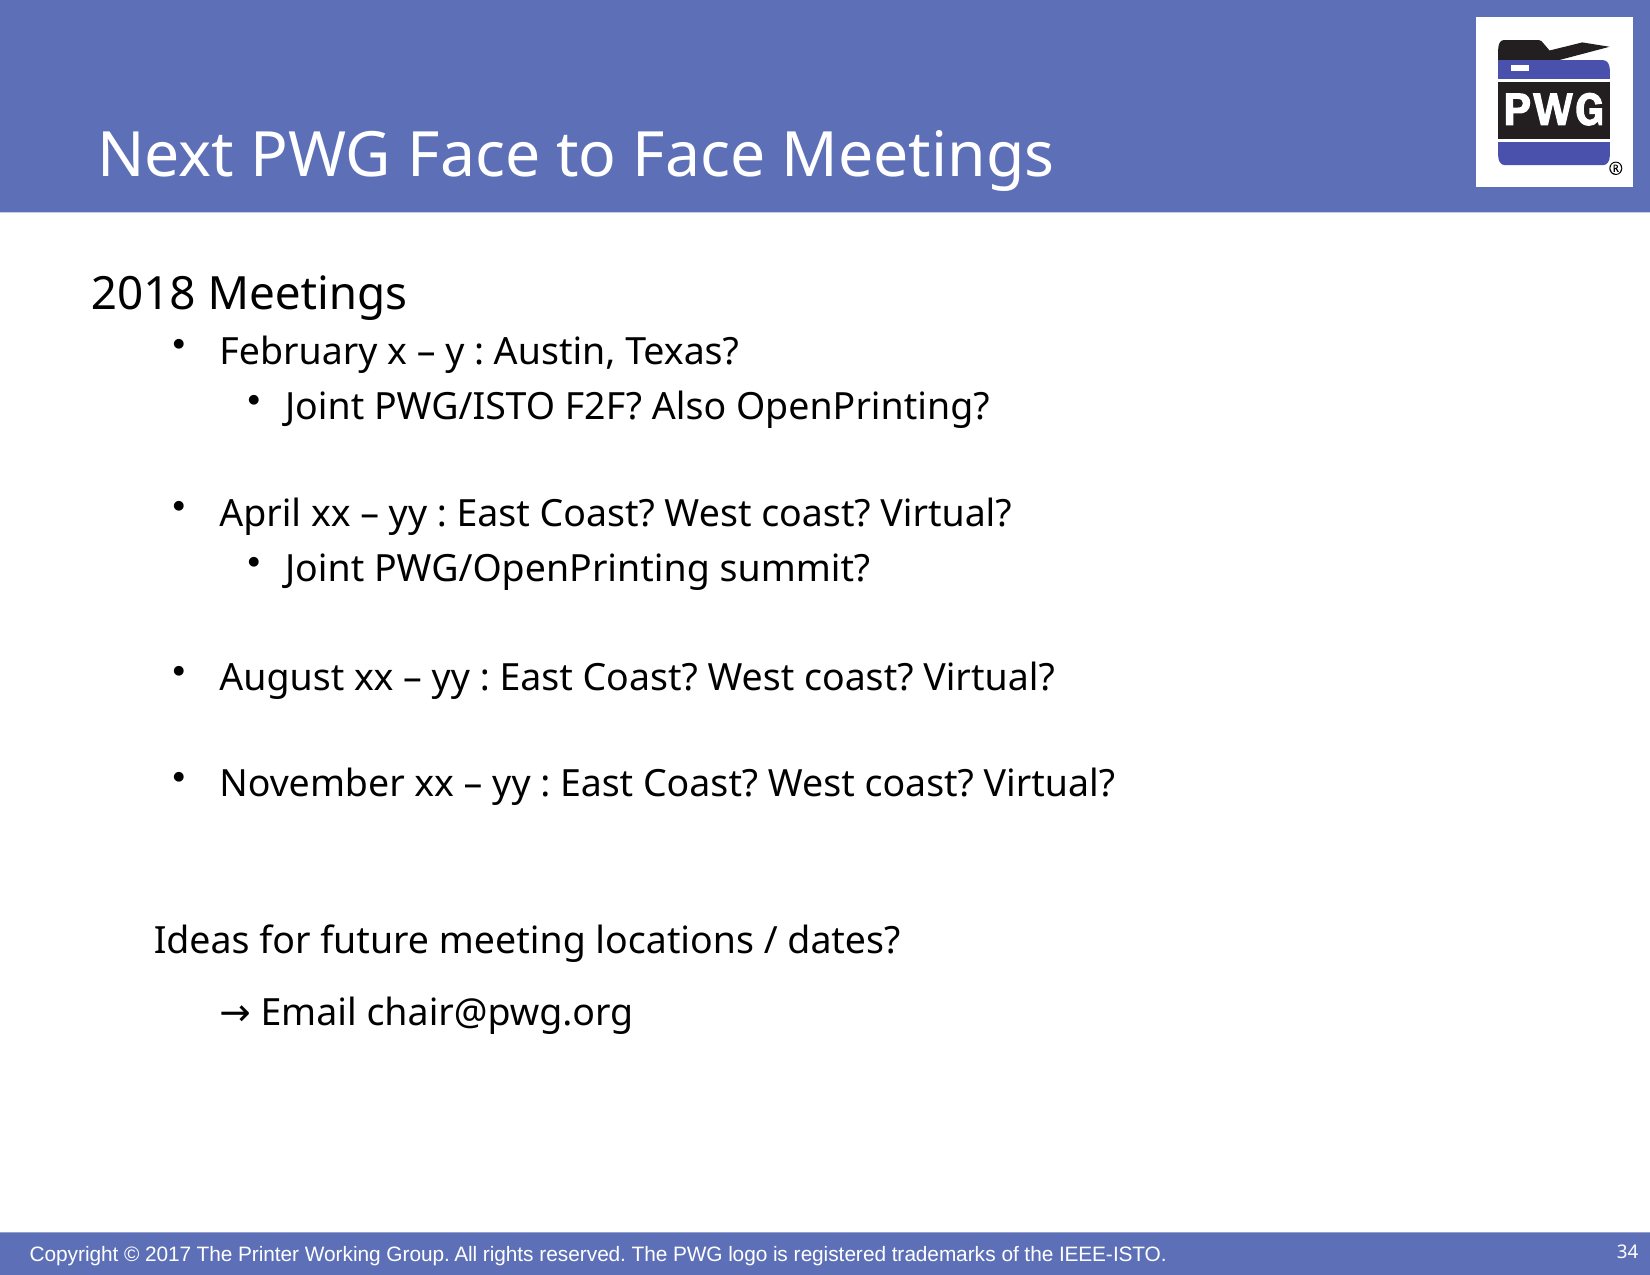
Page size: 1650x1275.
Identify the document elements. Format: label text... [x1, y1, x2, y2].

title Next PWG Face to Face Meetings [82, 8, 1449, 198]
list 2018 Meetings February x – y : Austin, Texas? Joint PWG/ISTO F2F? Also OpenPrinting? April xx – yy : East Coast? West coast? Virtual? Joint PWG/OpenPrinting summit? August xx – yy : East Coast? West coast? Virtual? November xx – yy : East Coast? West coast? Virtual? Ideas for future meeting locations / dates? → Email chair@pwg.org [82, 254, 1568, 1233]
